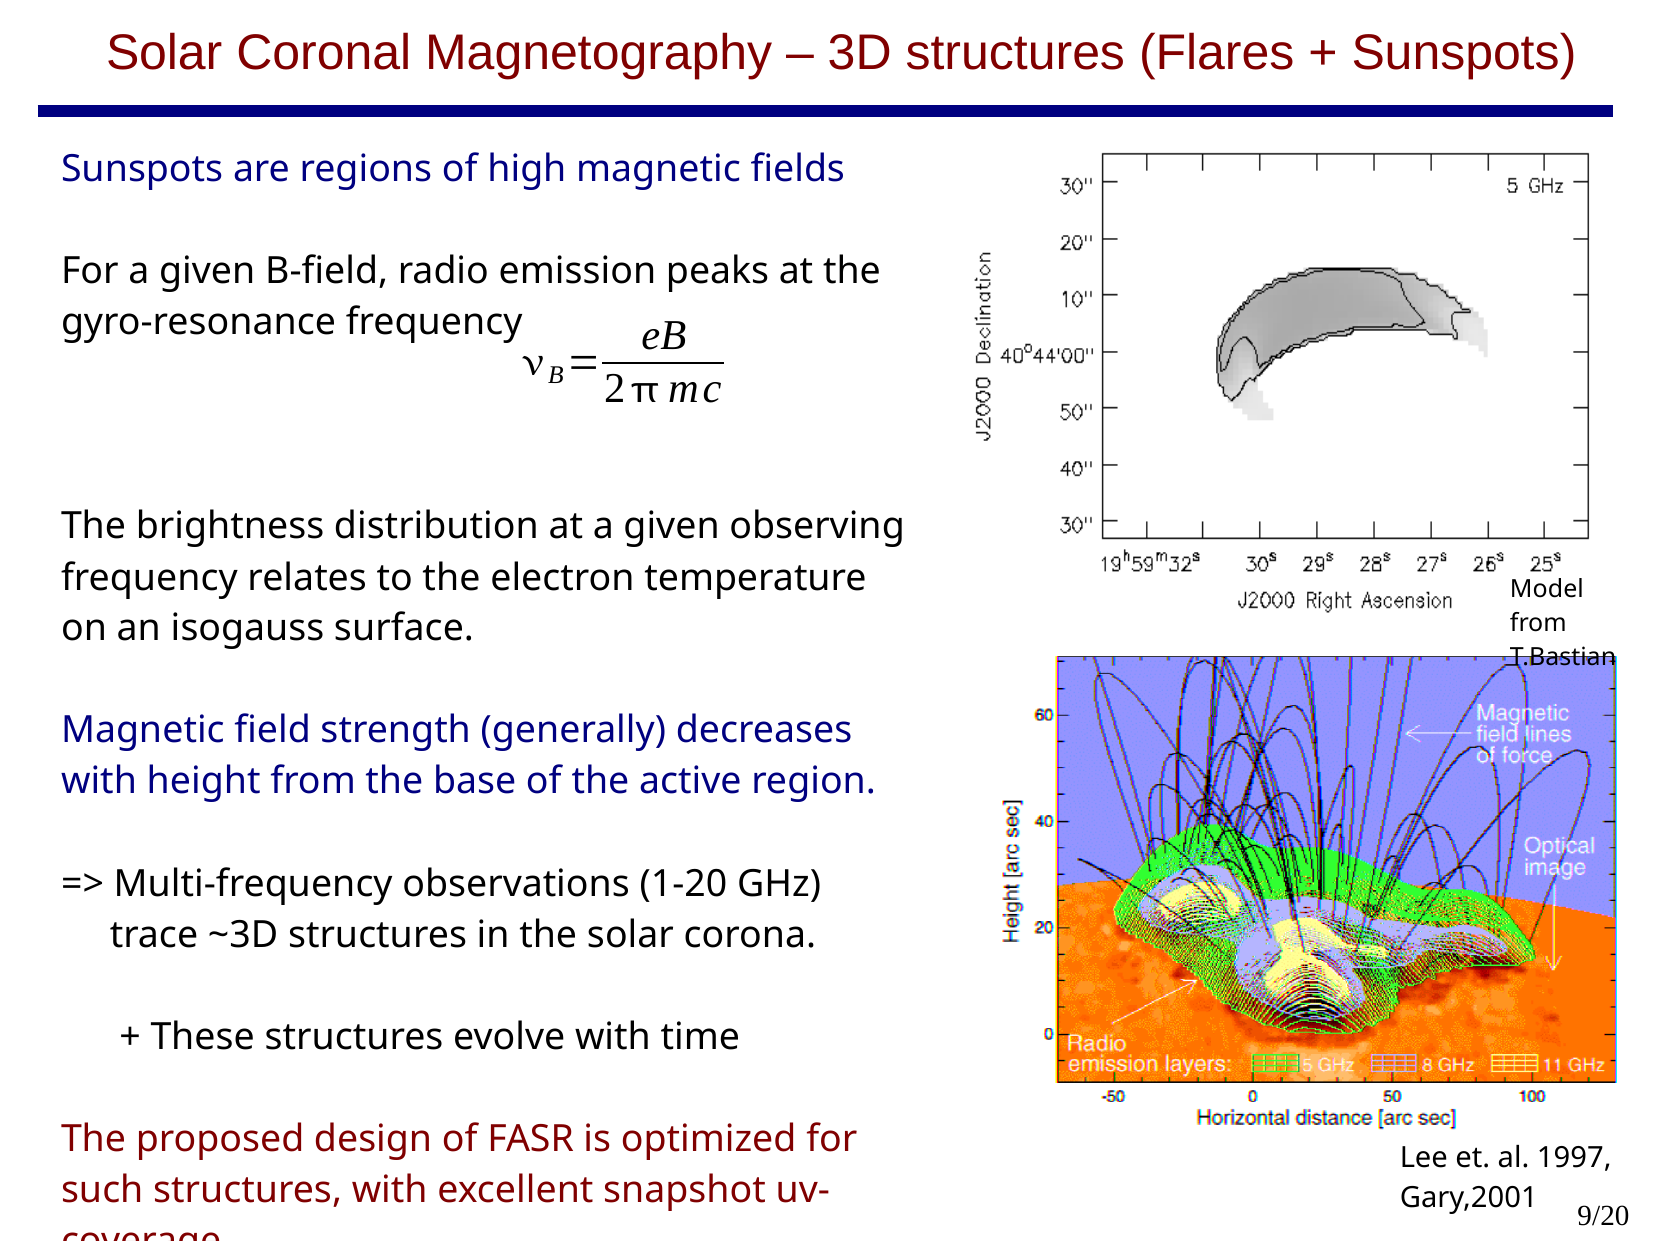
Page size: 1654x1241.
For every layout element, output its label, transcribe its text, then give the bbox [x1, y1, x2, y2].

title Solar Coronal Magnetography – 3D structures (Flares + Sunspots) [82, 15, 1602, 89]
text_box Lee et. al. 1997, Gary,2001 [1385, 1128, 1634, 1235]
text_box Model from T.Bastian [1495, 562, 1648, 639]
picture [958, 124, 1653, 1133]
chart [510, 311, 738, 413]
text_box Sunspots are regions of high magnetic fields For a given B-field, radio emission peaks at the gyro-resonance frequency The brightness distribution at a given observing frequency relates to the electron temperature on an isogauss surface. Magnetic field strength (generally) decreases with height from the base of the active region. => Multi-frequency observations (1-20 GHz) trace ~3D structures in the solar corona. + These structures evolve with time The proposed design of FASR is optimized for such structures, with excellent snapshot uv-coverage. .... but, what about VLA with newer algorithms ? [46, 134, 932, 1190]
